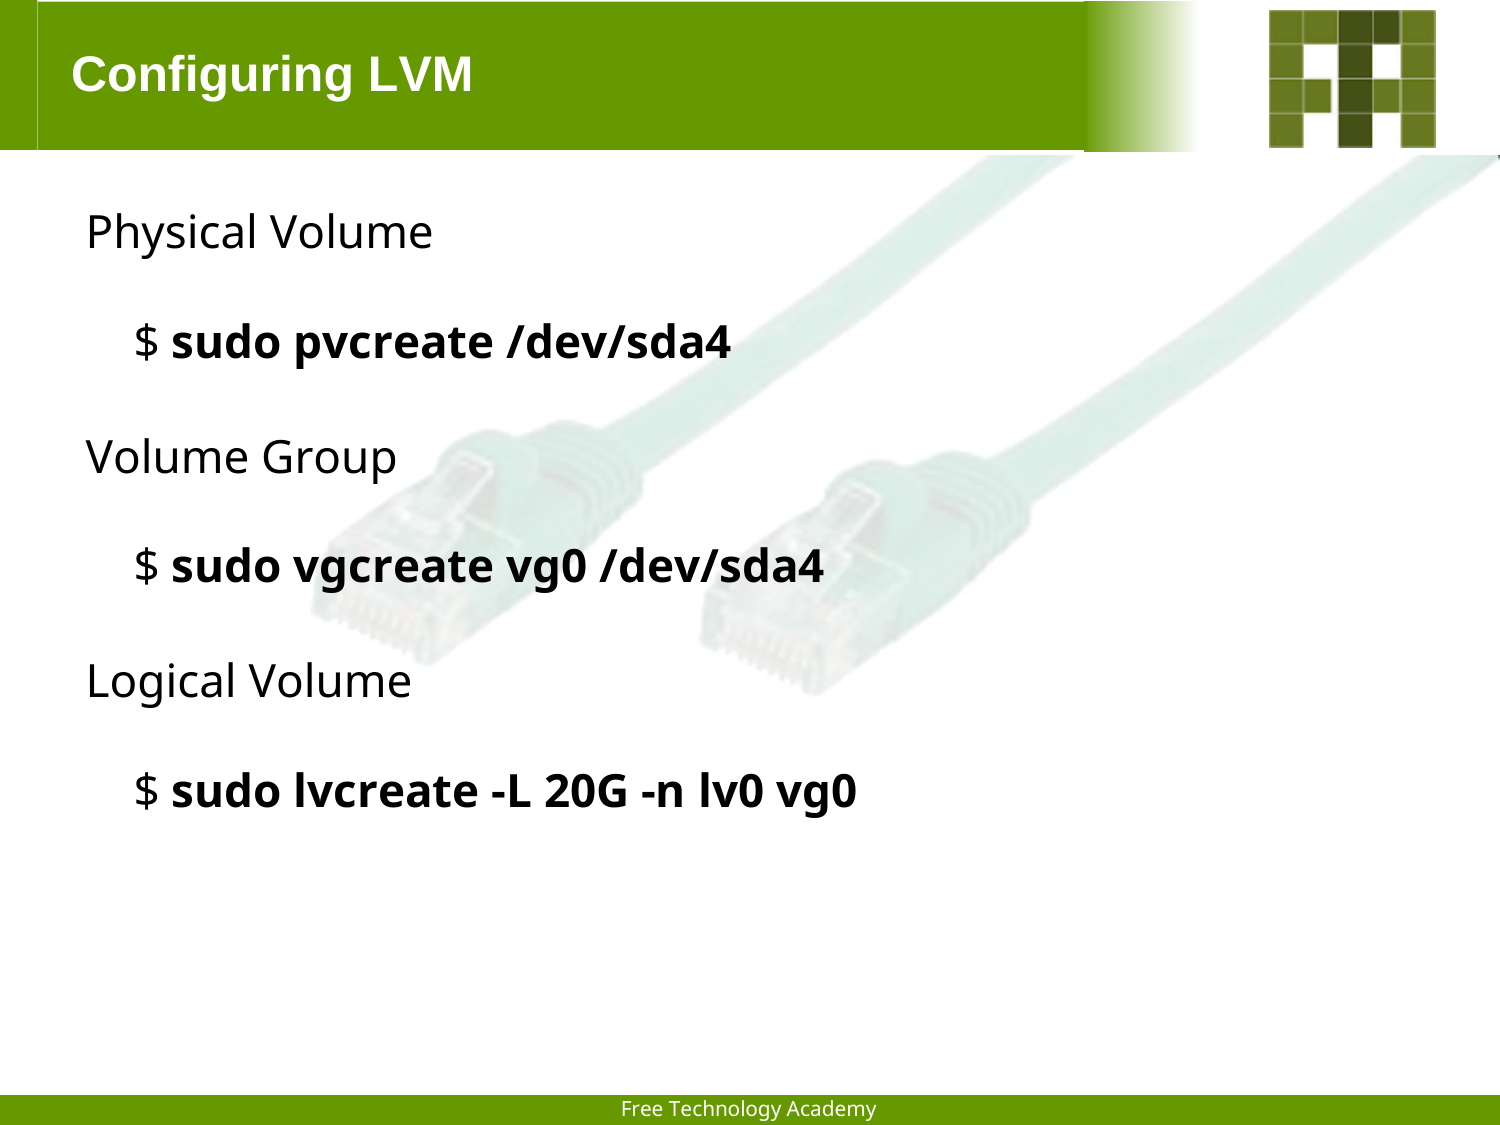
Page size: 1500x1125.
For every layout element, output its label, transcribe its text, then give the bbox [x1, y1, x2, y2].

title Configuring LVM [56, 1, 1107, 152]
picture [1269, 10, 1436, 148]
text_box Physical Volume $ sudo pvcreate /dev/sda4 Volume Group $ sudo vgcreate vg0 /dev/sda4 Logical Volume $ sudo lvcreate -L 20G -n lv0 vg0 [70, 194, 1323, 969]
